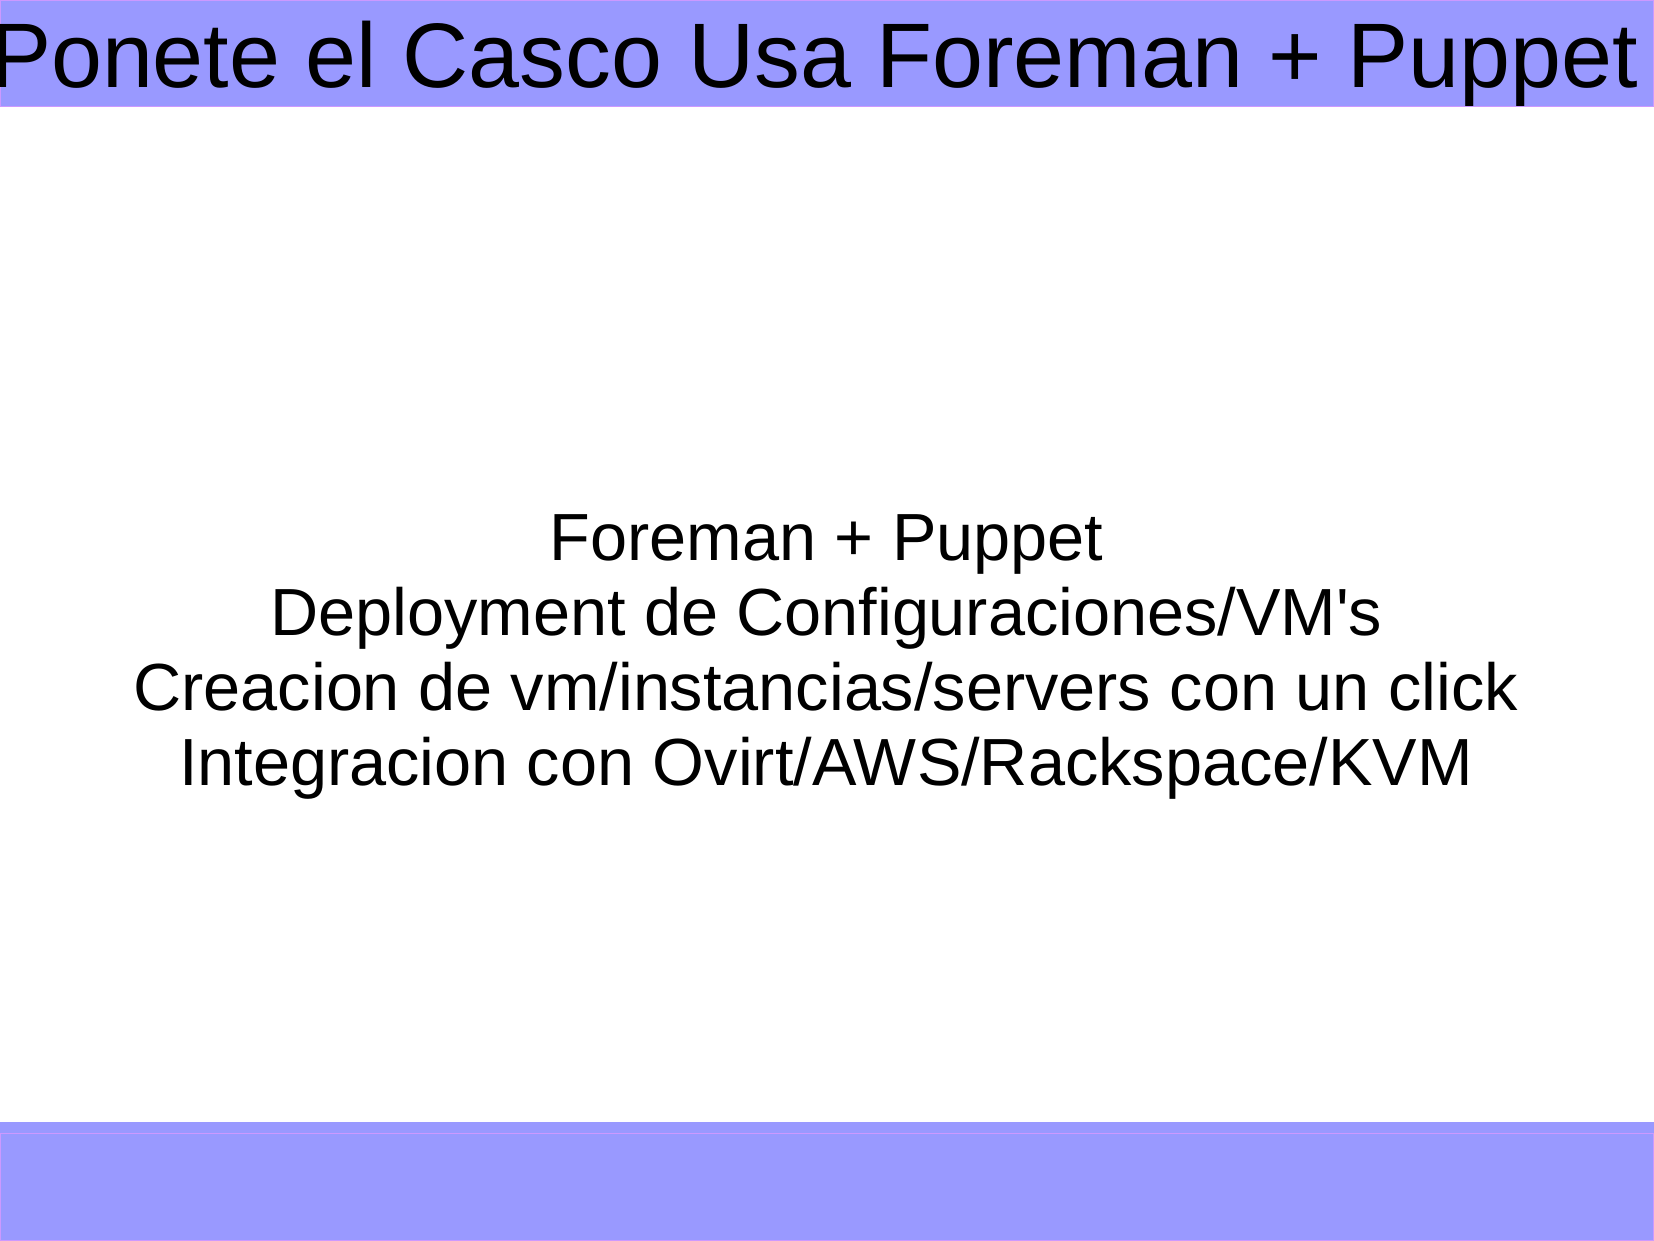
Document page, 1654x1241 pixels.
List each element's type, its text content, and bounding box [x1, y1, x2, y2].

title Ponete el Casco Usa Foreman + Puppet [0, 0, 1654, 160]
text_box [0, 1133, 1654, 1241]
subtitle Foreman + Puppet Deployment de Configuraciones/VM's Creacion de vm/instancias/servers con un click Integracion con Ovirt/AWS/Rackspace/KVM [82, 290, 1571, 1010]
